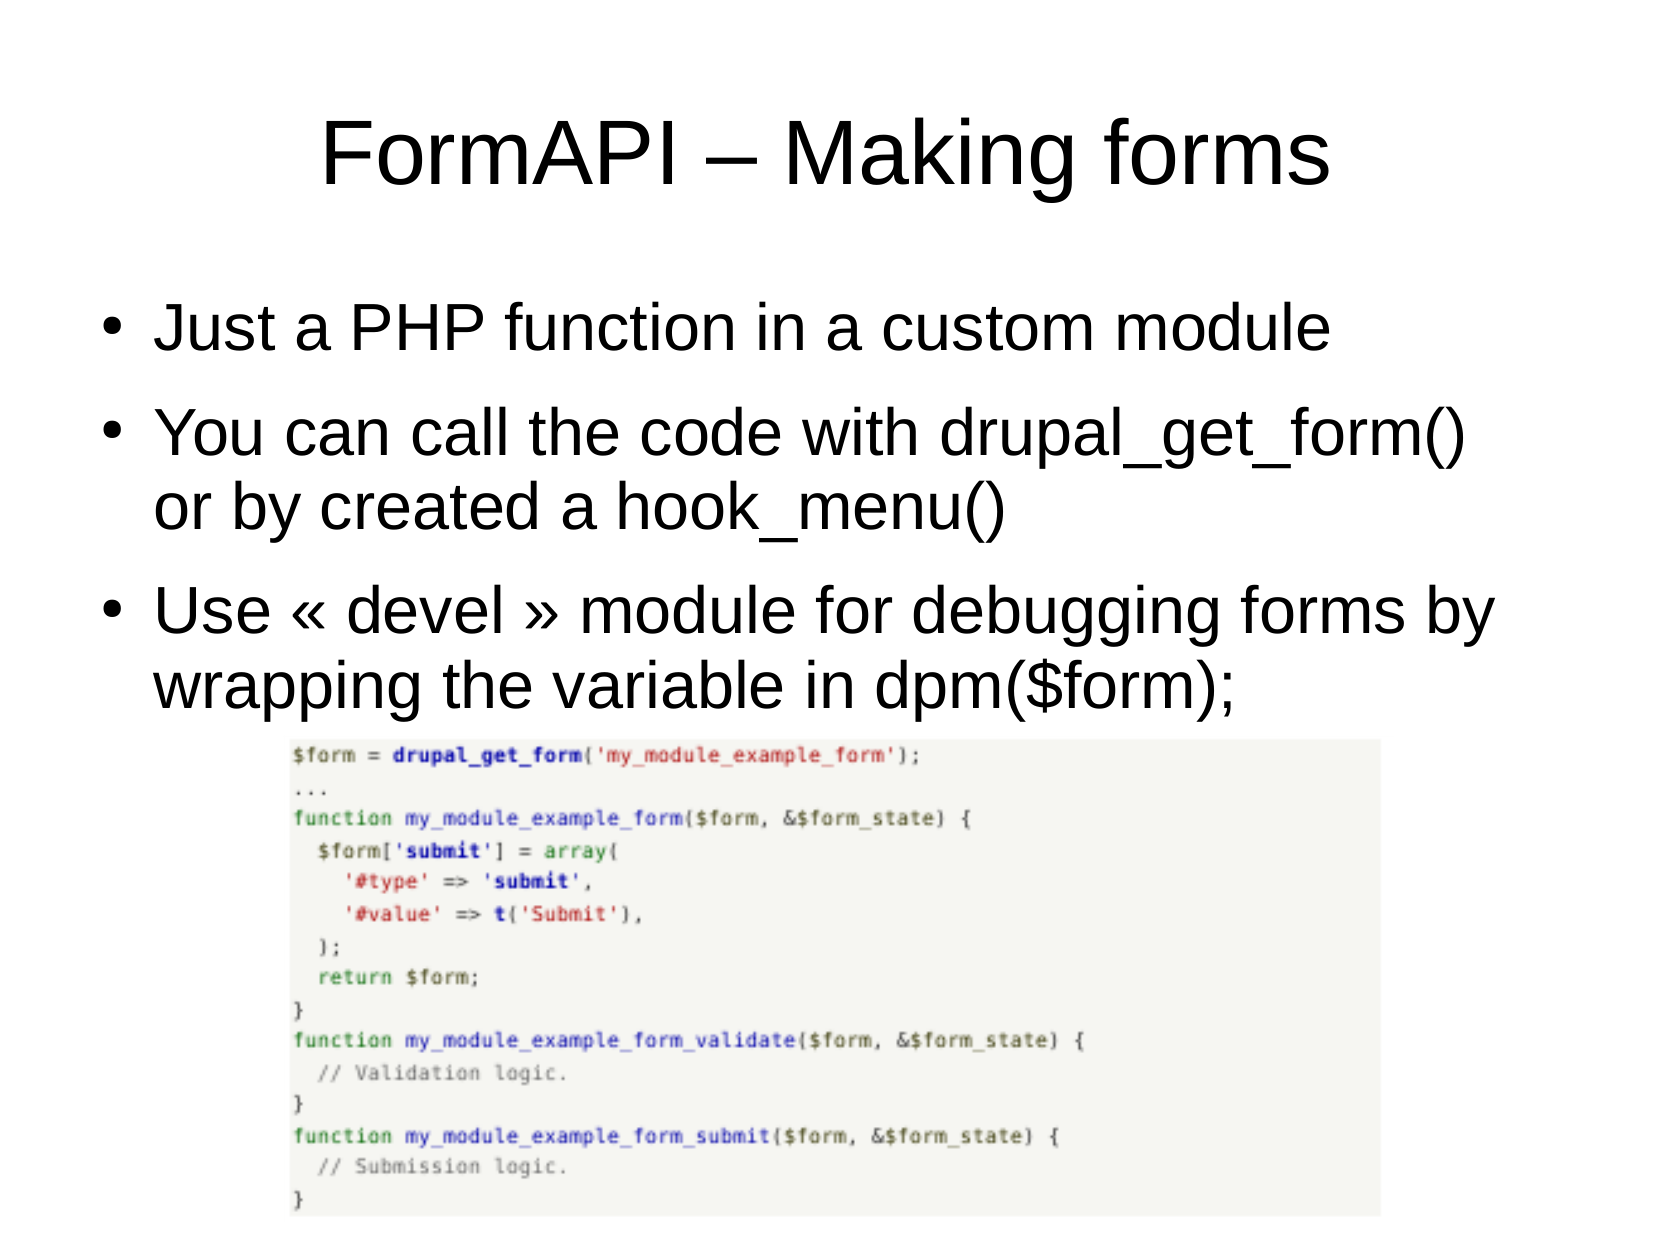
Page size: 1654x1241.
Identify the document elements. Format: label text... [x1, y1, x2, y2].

picture [283, 735, 1394, 1222]
title FormAPI – Making forms [82, 49, 1571, 257]
list Just a PHP function in a custom module You can call the code with drupal_get_form() or by created a hook_menu() Use « devel » module for debugging forms by wrapping the variable in dpm($form); [82, 290, 1538, 1010]
